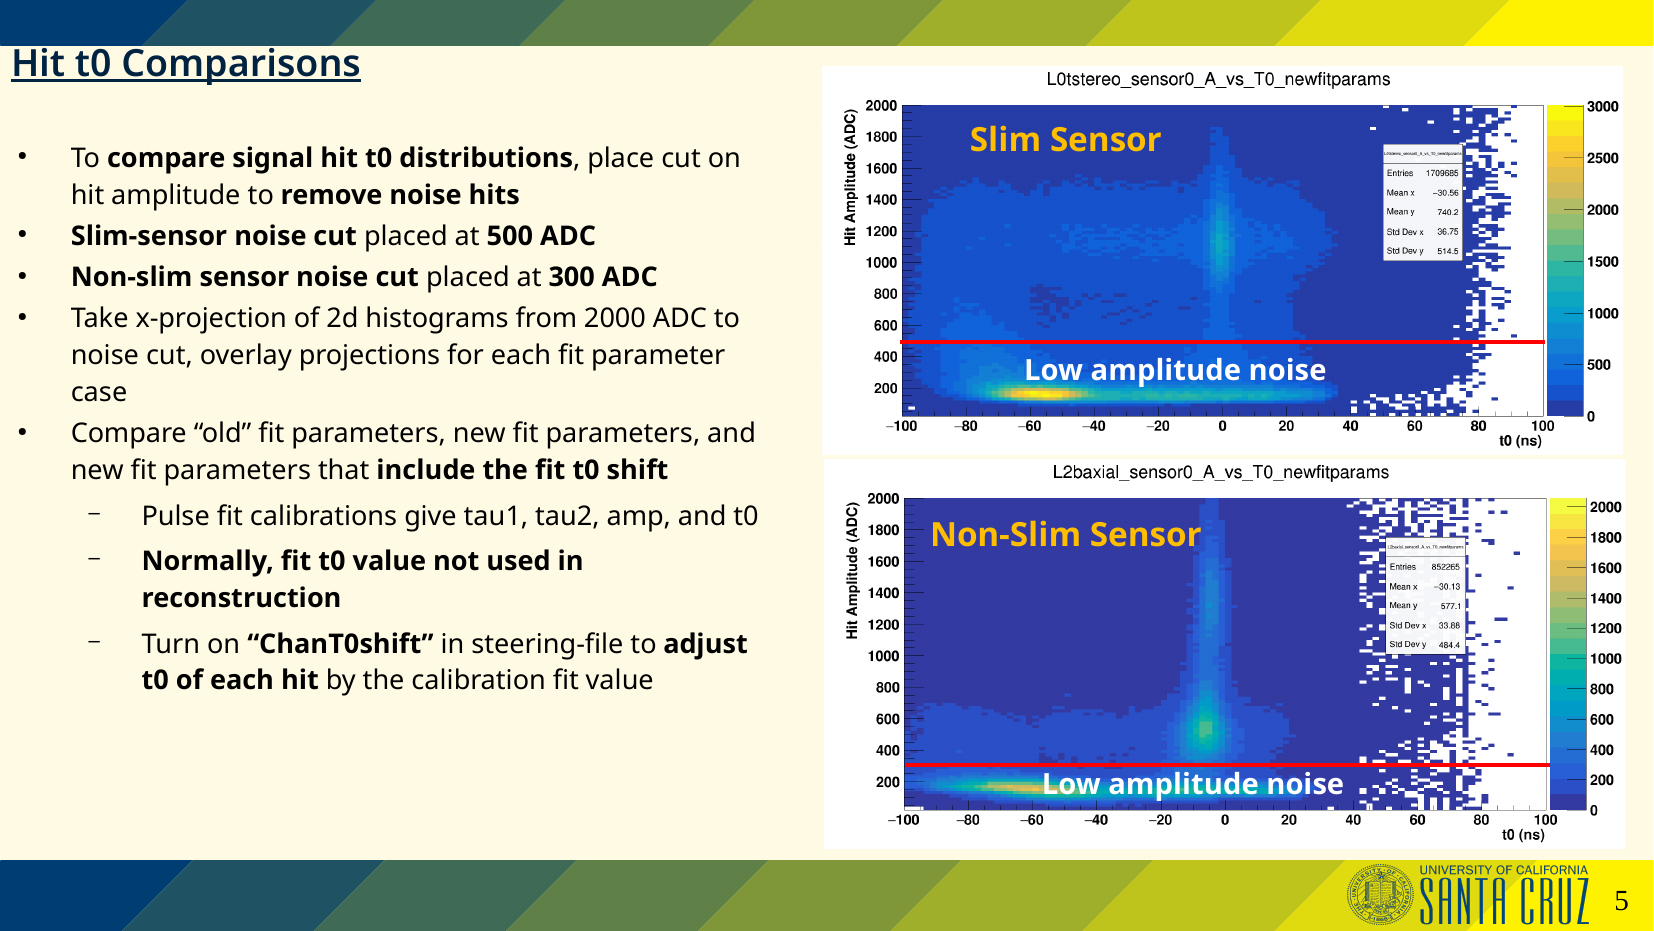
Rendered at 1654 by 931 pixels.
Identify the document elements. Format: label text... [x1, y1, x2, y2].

picture [822, 66, 1623, 455]
list To compare signal hit t0 distributions, place cut on hit amplitude to remove noise hits Slim-sensor noise cut placed at 500 ADC Non-slim sensor noise cut placed at 300 ADC Take x-projection of 2d histograms from 2000 ADC to noise cut, overlay projections for each fit parameter case Compare “old” fit parameters, new fit parameters, and new fit parameters that include the fit t0 shift Pulse fit calibrations give tau1, tau2, amp, and t0 Normally, fit t0 value not used in reconstruction Turn on “ChanT0shift” in steering-file to adjust t0 of each hit by the calibration fit value [0, 138, 766, 822]
text_box Low amplitude noise [958, 342, 1394, 400]
picture [1347, 864, 1589, 925]
picture [824, 459, 1626, 849]
title Hit t0 Comparisons [11, 34, 696, 89]
text_box Low amplitude noise [975, 755, 1411, 813]
text_box Slim Sensor [900, 108, 1231, 171]
text_box Non-Slim Sensor [900, 503, 1231, 567]
